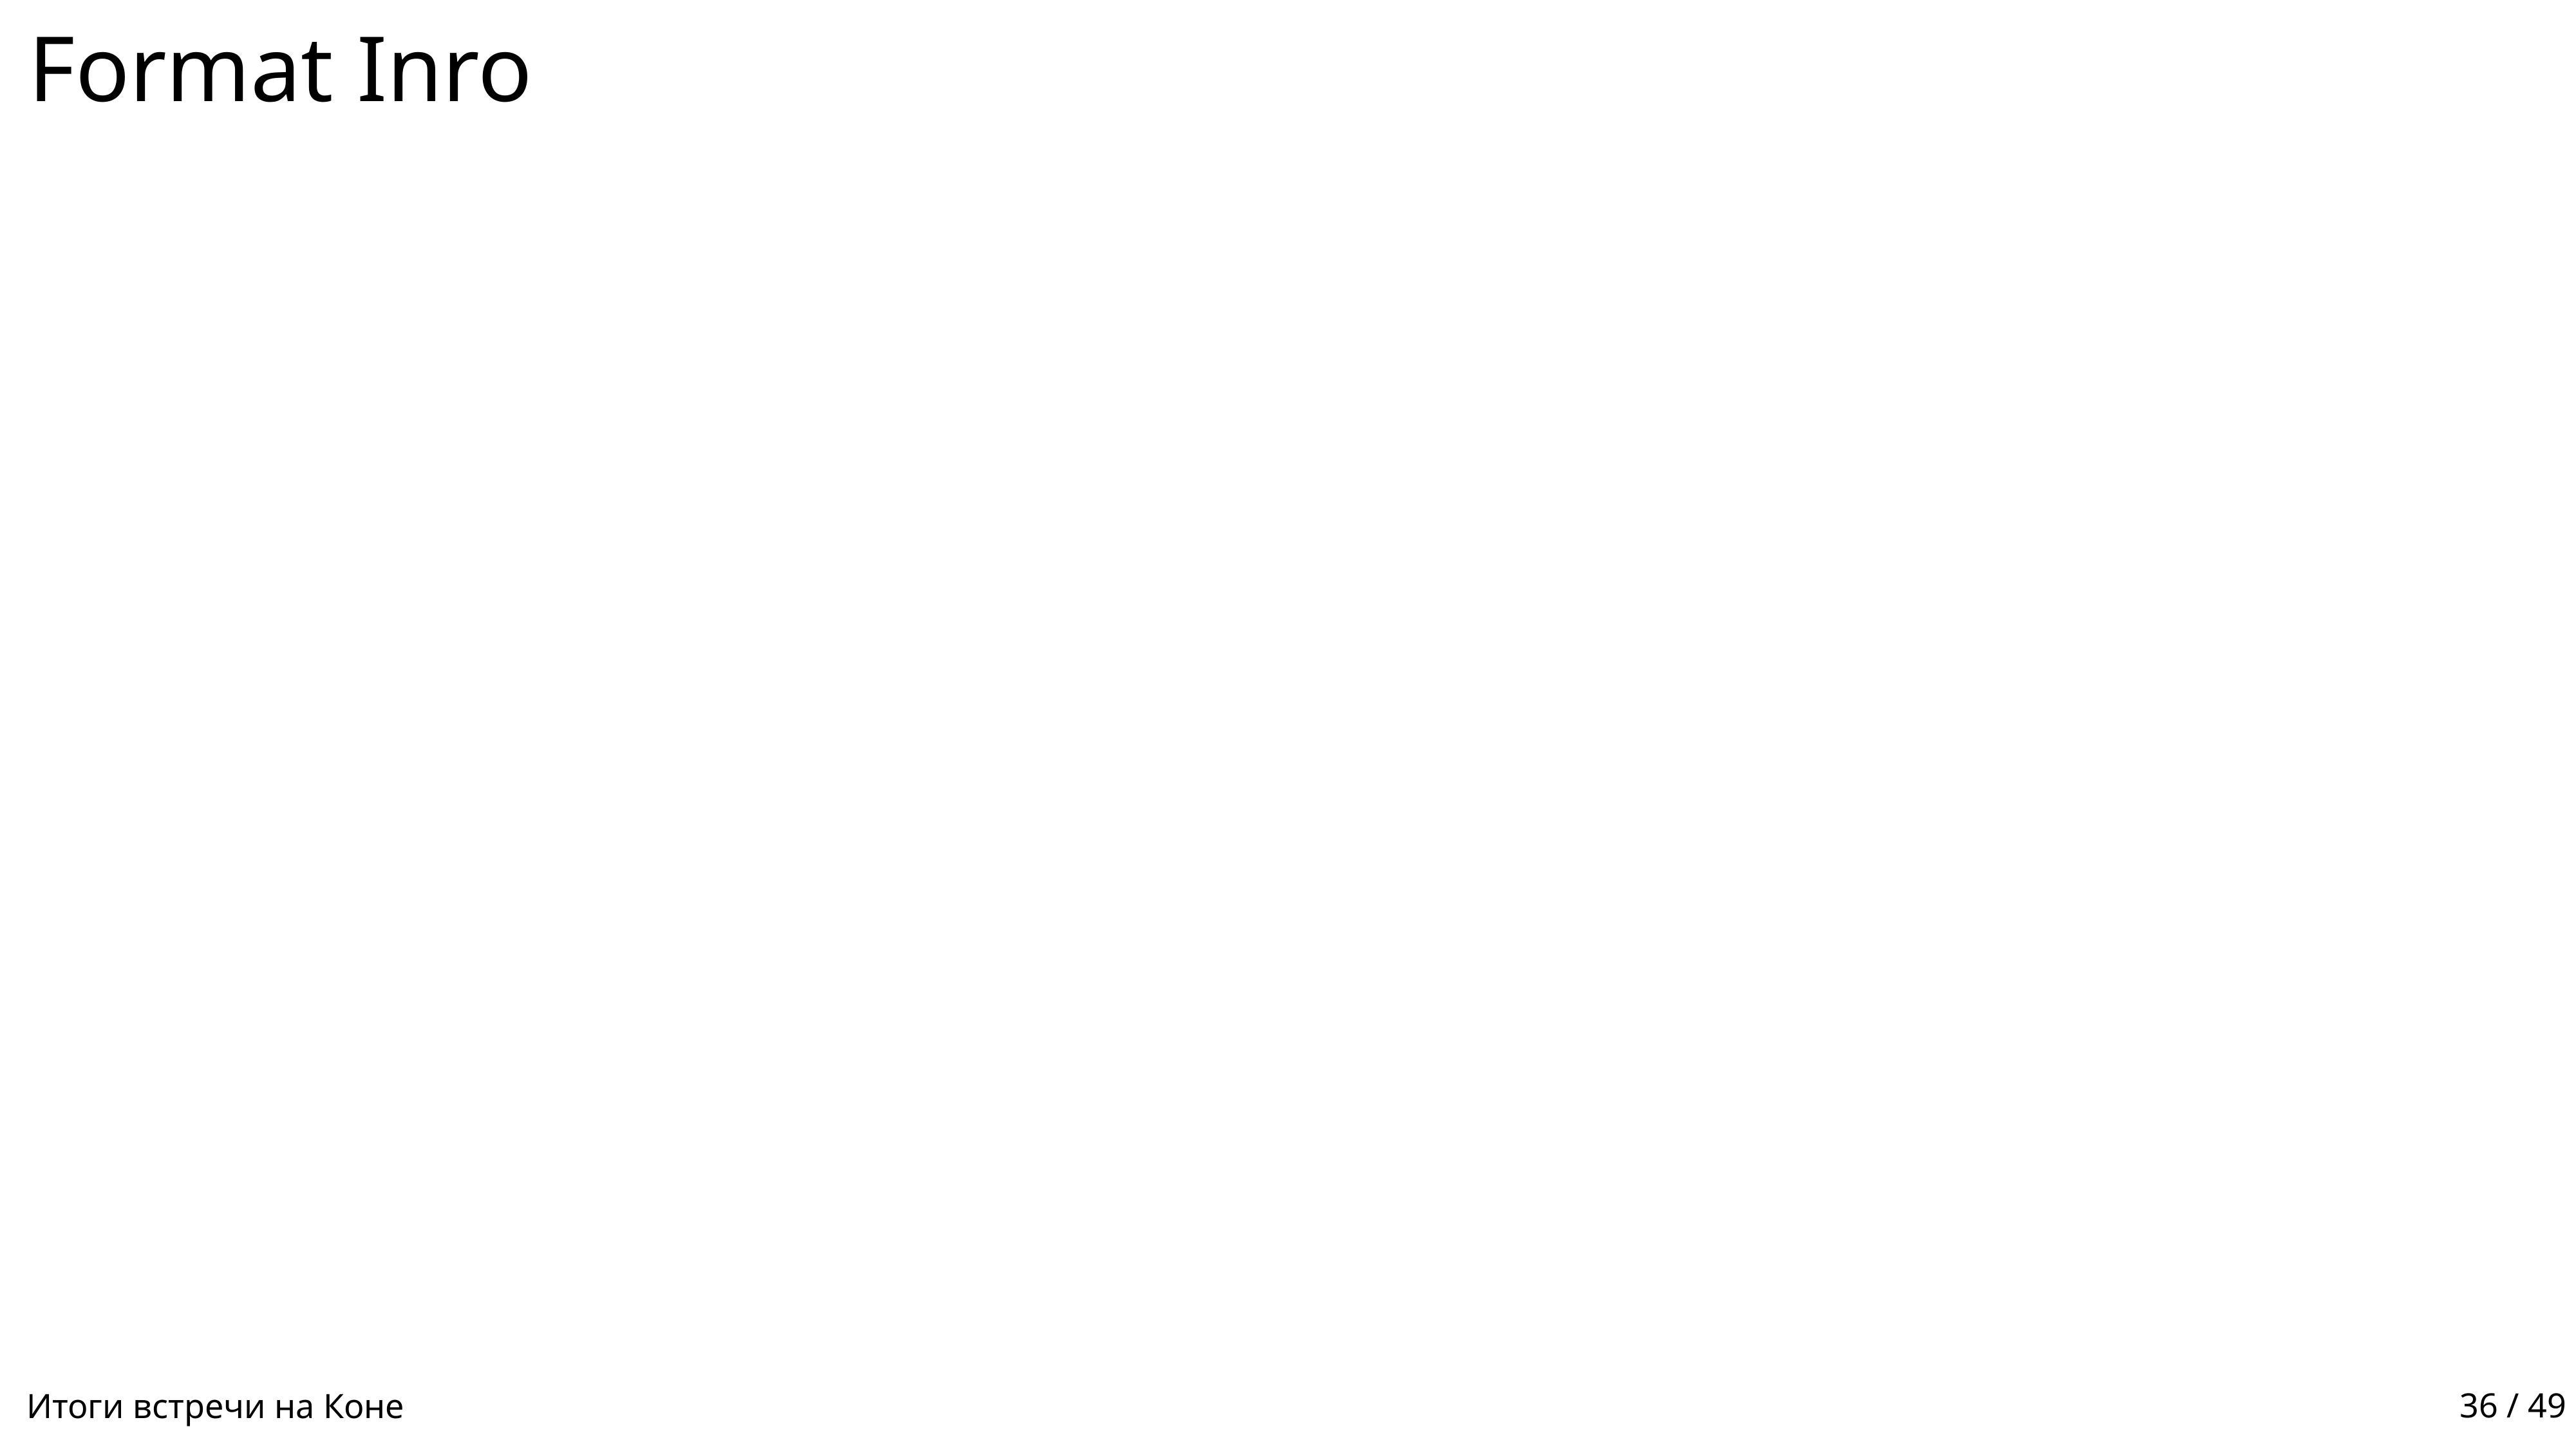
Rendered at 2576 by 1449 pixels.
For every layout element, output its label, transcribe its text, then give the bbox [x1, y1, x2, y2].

title Format Inro [19, 19, 2550, 155]
list Итоги встречи на Коне [17, 1376, 1114, 1431]
list <number> / 49 [1479, 1376, 2576, 1431]
